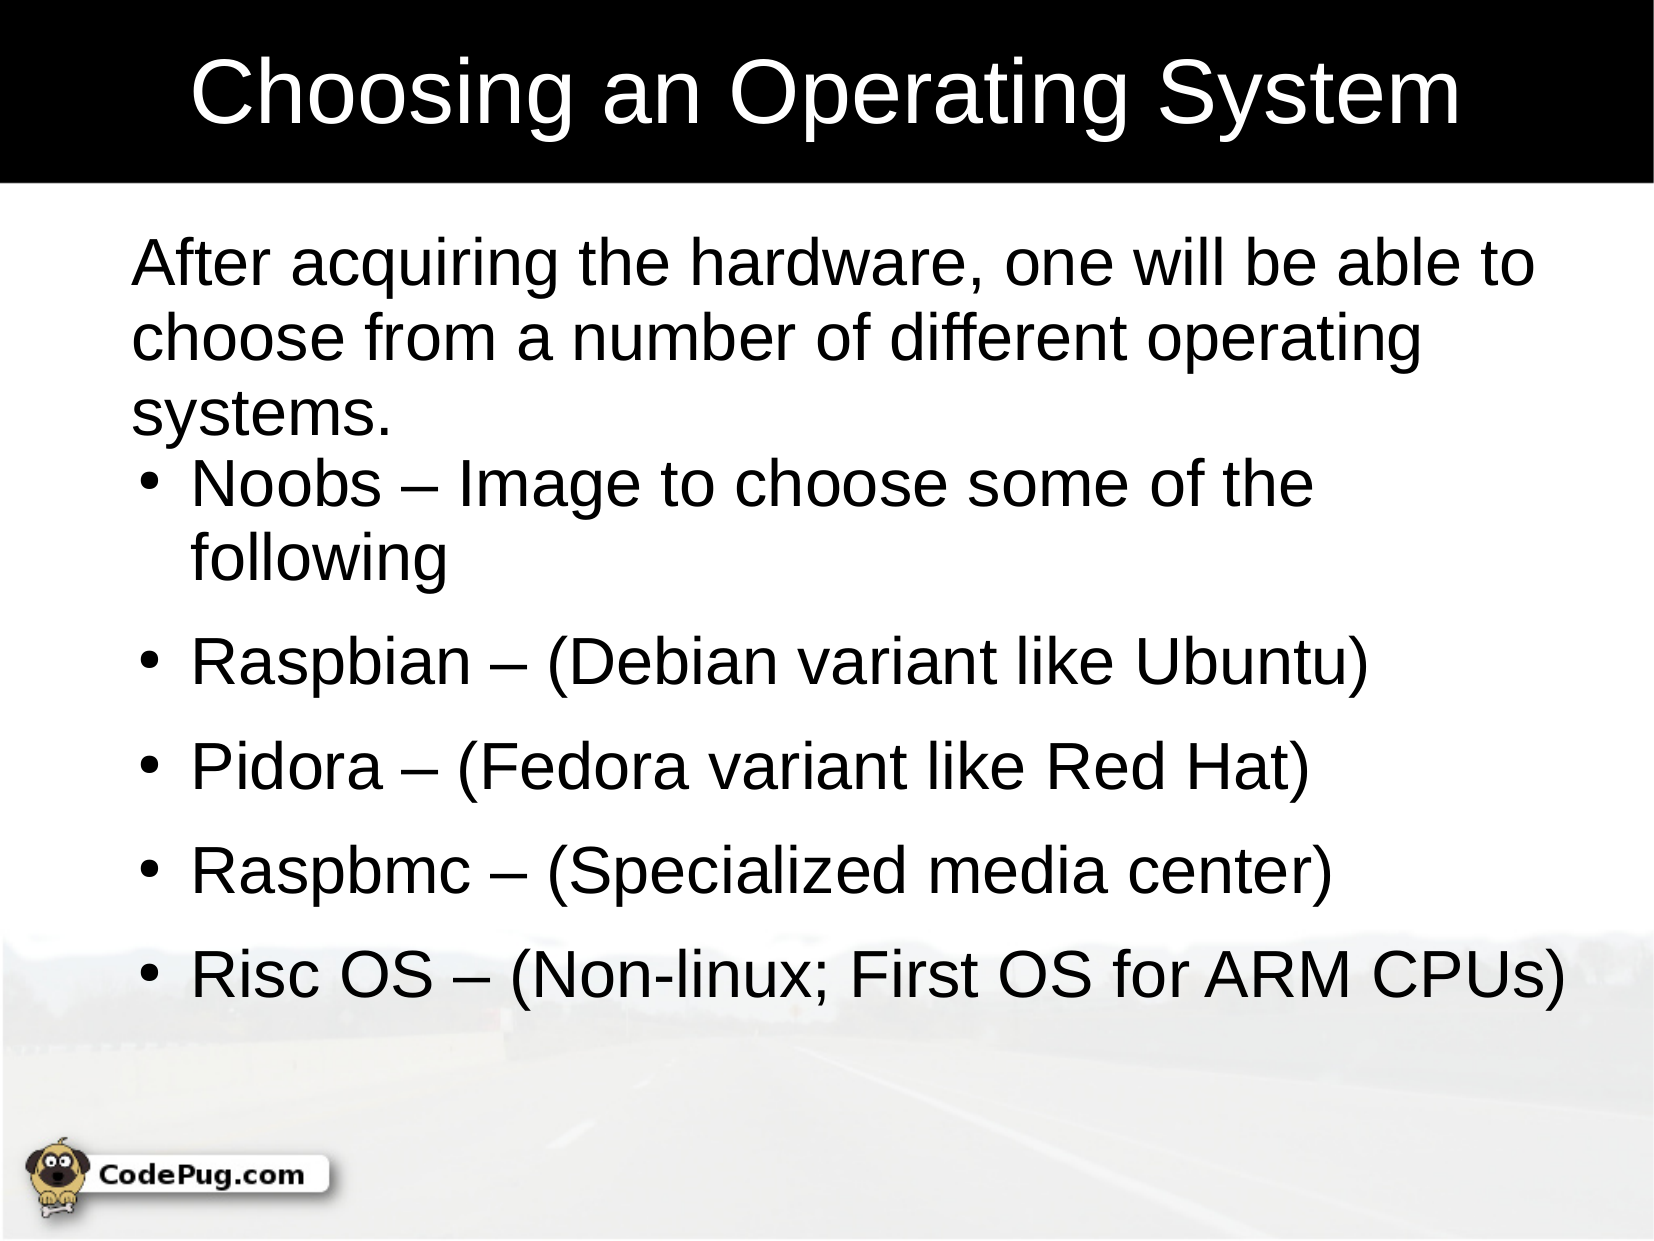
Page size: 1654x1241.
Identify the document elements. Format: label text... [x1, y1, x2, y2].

list Noobs – Image to choose some of the following Raspbian – (Debian variant like Ubuntu) Pidora – (Fedora variant like Red Hat) Raspbmc – (Specialized media center) Risc OS – (Non-linux; First OS for ARM CPUs) [120, 463, 1594, 1036]
text_box After acquiring the hardware, one will be able to choose from a number of different operating systems. [60, 225, 1606, 463]
picture [0, 0, 1654, 1241]
title Choosing an Operating System [82, 19, 1571, 166]
